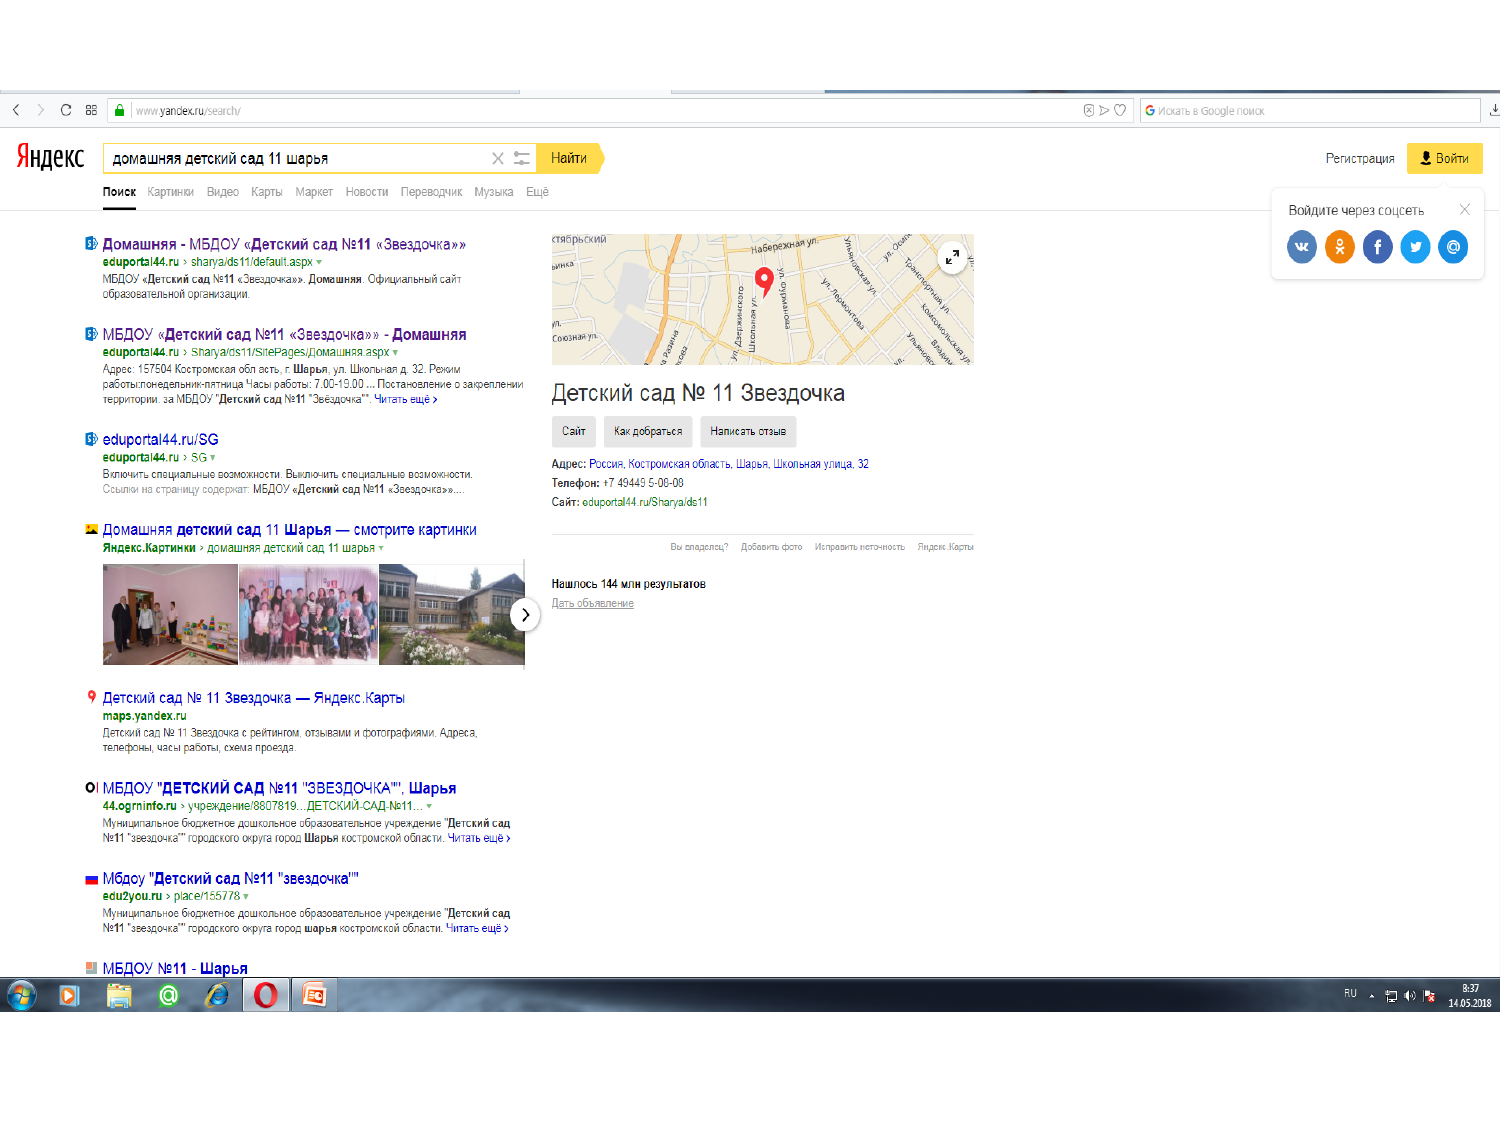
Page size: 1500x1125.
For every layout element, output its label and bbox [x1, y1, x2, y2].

picture [0, 90, 1500, 1012]
